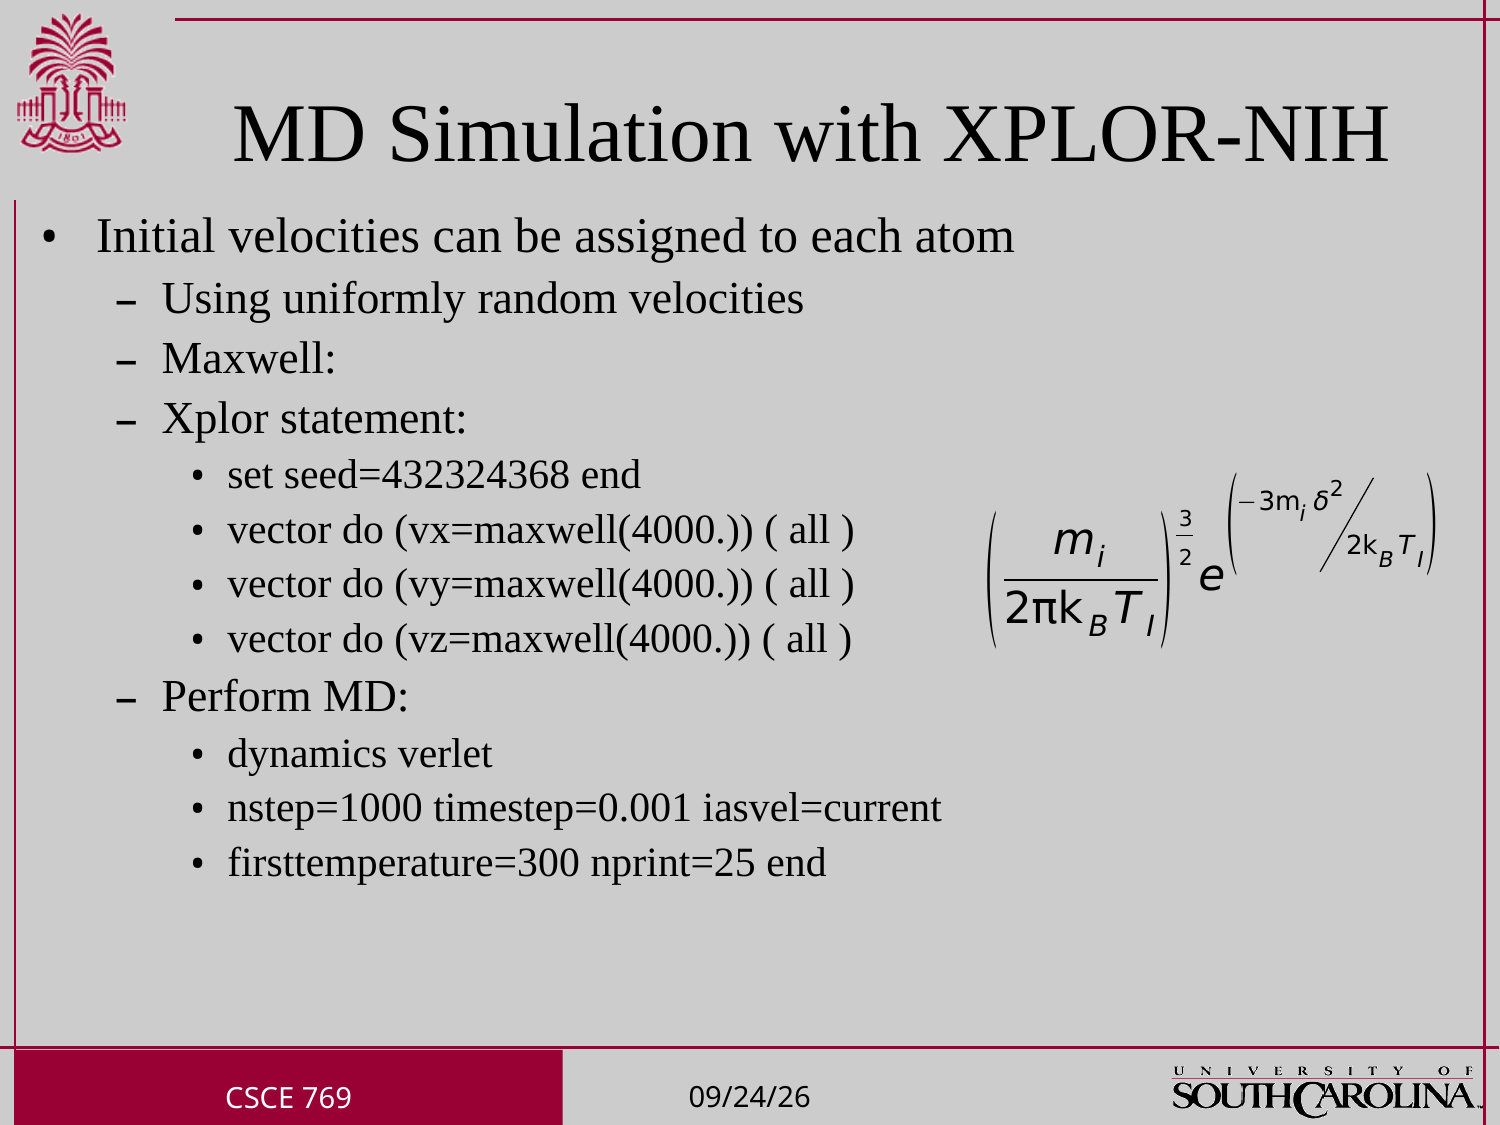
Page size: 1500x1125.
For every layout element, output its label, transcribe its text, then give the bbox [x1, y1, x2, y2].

picture [1162, 1049, 1483, 1125]
picture [12, 12, 131, 155]
chart [973, 471, 1450, 650]
list Initial velocities can be assigned to each atom Using uniformly random velocities Maxwell: Xplor statement: set seed=432324368 end vector do (vx=maxwell(4000.)) ( all ) vector do (vy=maxwell(4000.)) ( all ) vector do (vz=maxwell(4000.)) ( all ) Perform MD: dynamics verlet nstep=1000 timestep=0.001 iasvel=current firsttemperature=300 nprint=25 end [24, 200, 1476, 1028]
title MD Simulation with XPLOR-NIH [174, 9, 1450, 188]
